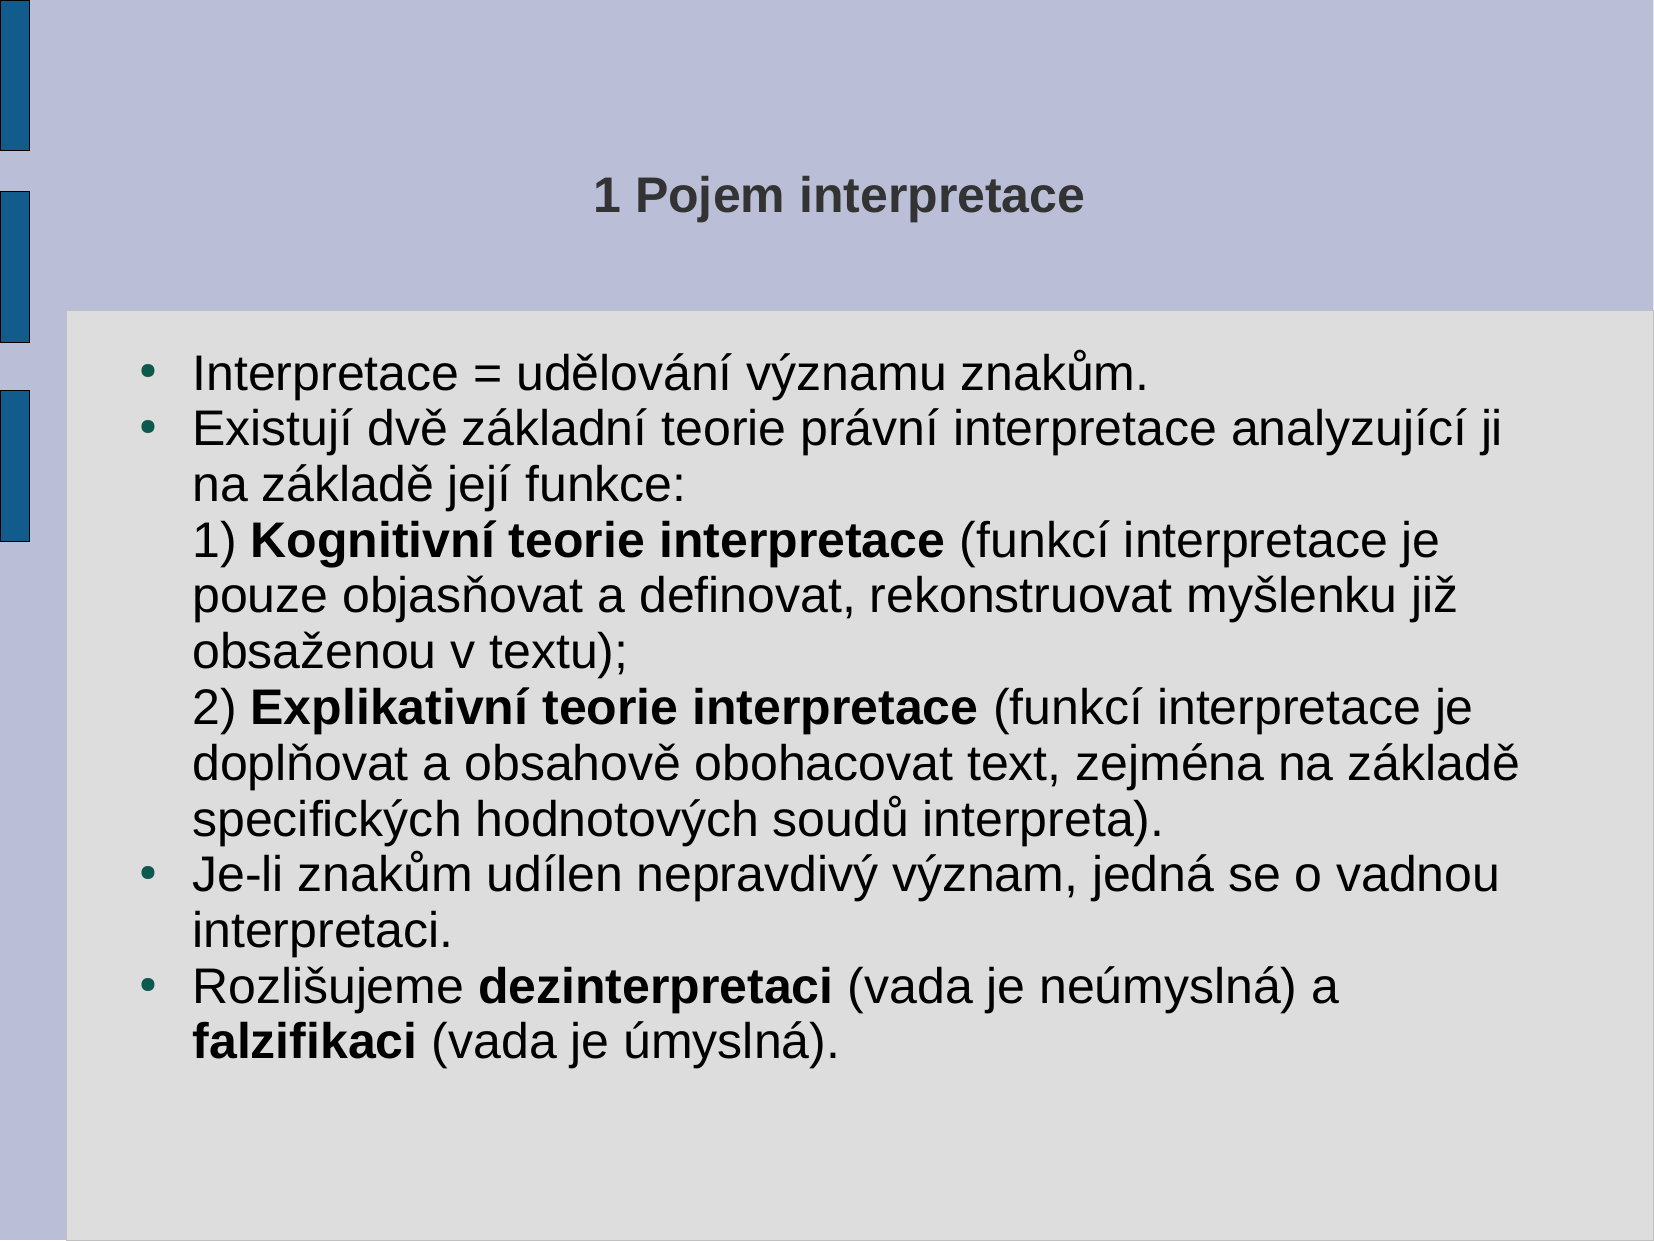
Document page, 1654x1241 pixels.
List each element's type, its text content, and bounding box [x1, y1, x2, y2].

title 1 Pojem interpretace [121, 91, 1534, 299]
list Interpretace = udělování významu znakům. Existují dvě základní teorie právní interpretace analyzující ji na základě její funkce: 1) Kognitivní teorie interpretace (funkcí interpretace je pouze objasňovat a definovat, rekonstruovat myšlenku již obsaženou v textu); 2) Explikativní teorie interpretace (funkcí interpretace je doplňovat a obsahově obohacovat text, zejména na základě specifických hodnotových soudů interpreta). Je-li znakům udílen nepravdivý význam, jedná se o vadnou interpretaci. Rozlišujeme dezinterpretaci (vada je neúmyslná) a falzifikaci (vada je úmyslná). [121, 344, 1534, 1127]
